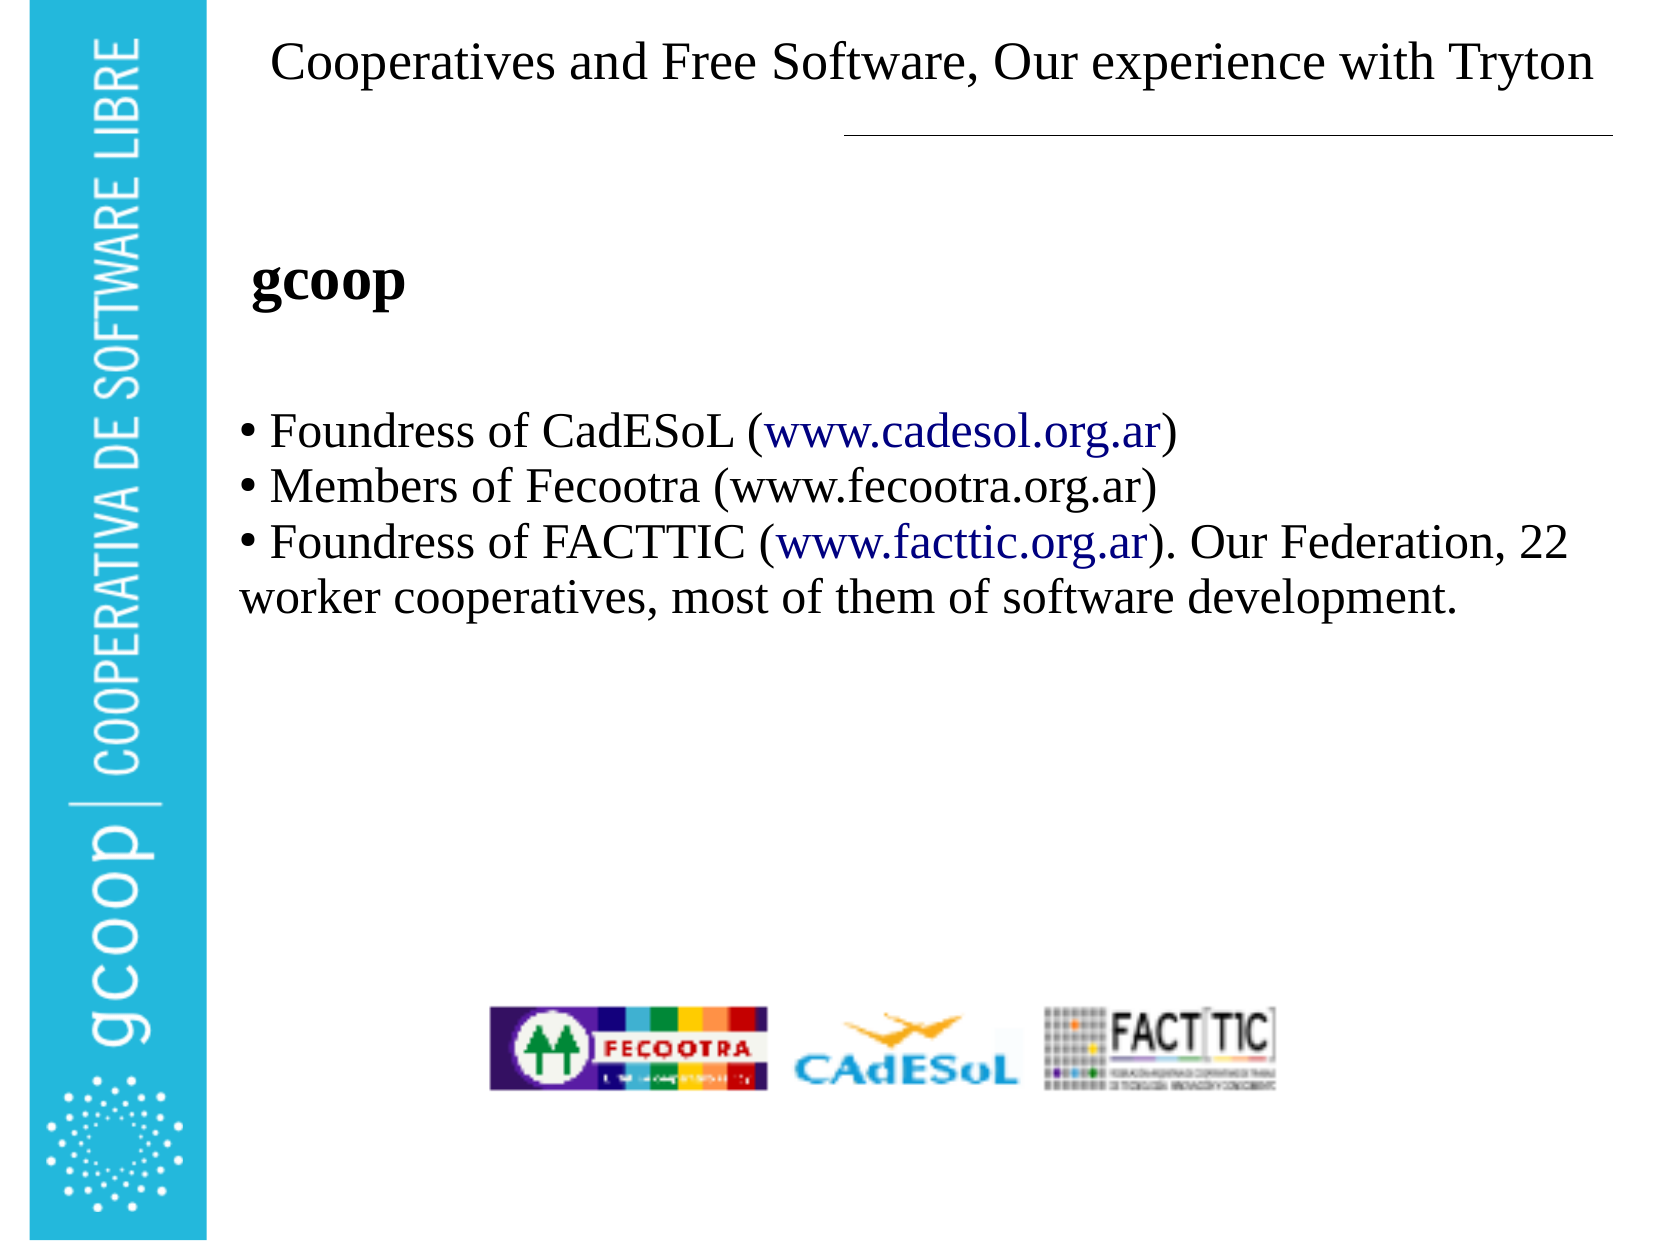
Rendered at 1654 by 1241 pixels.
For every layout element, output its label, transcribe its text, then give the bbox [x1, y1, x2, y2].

picture [46, 38, 183, 1212]
text_box Foundress of CadESoL (www.cadesol.org.ar) Members of Fecootra (www.fecootra.org.ar) Foundress of FACTTIC (www.facttic.org.ar). Our Federation, 22 worker cooperatives, most of them of software development. [224, 395, 1595, 715]
picture [448, 974, 1329, 1123]
text_box gcoop [236, 236, 827, 333]
text_box [29, 0, 207, 1241]
text_box Cooperatives and Free Software, Our experience with Tryton [242, 23, 1625, 104]
